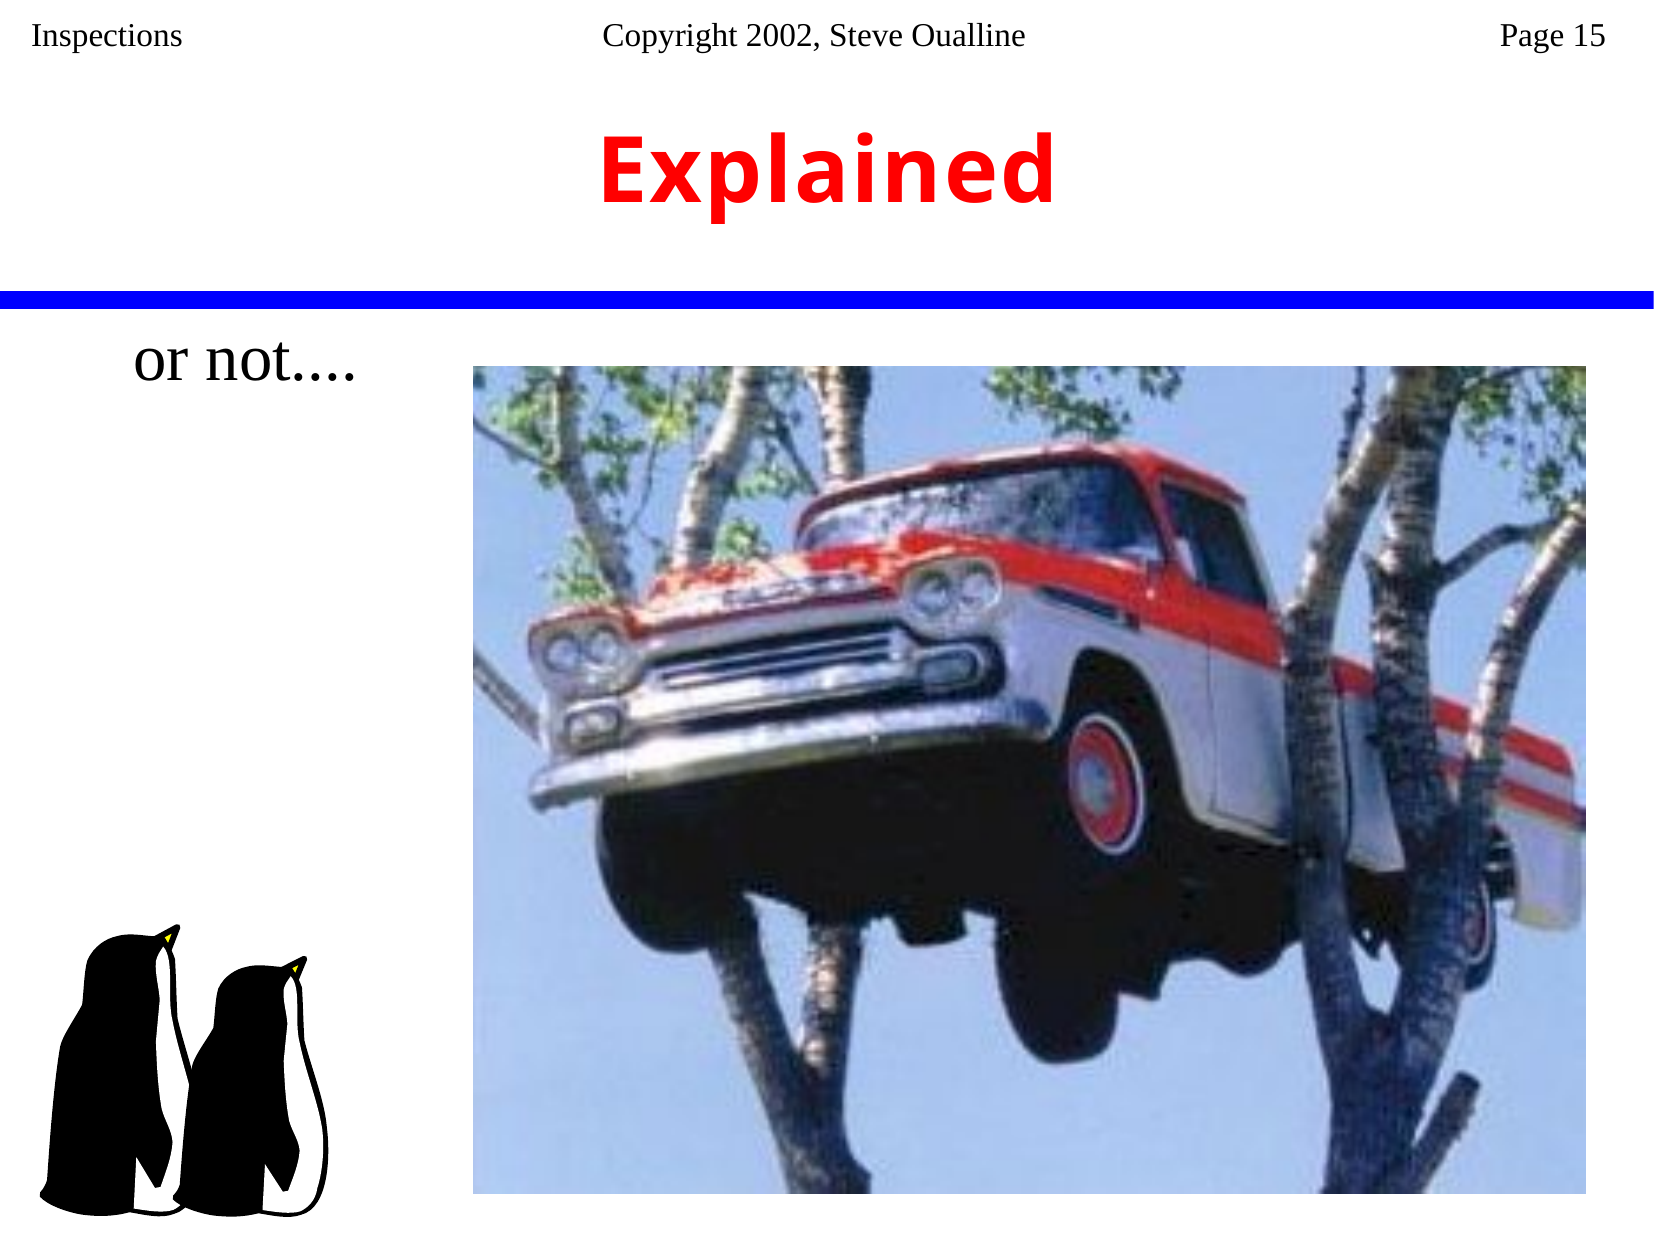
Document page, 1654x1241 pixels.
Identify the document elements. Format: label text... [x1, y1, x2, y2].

title Explained [121, 66, 1534, 269]
picture [473, 366, 1586, 1194]
list or not.... [121, 321, 1534, 919]
